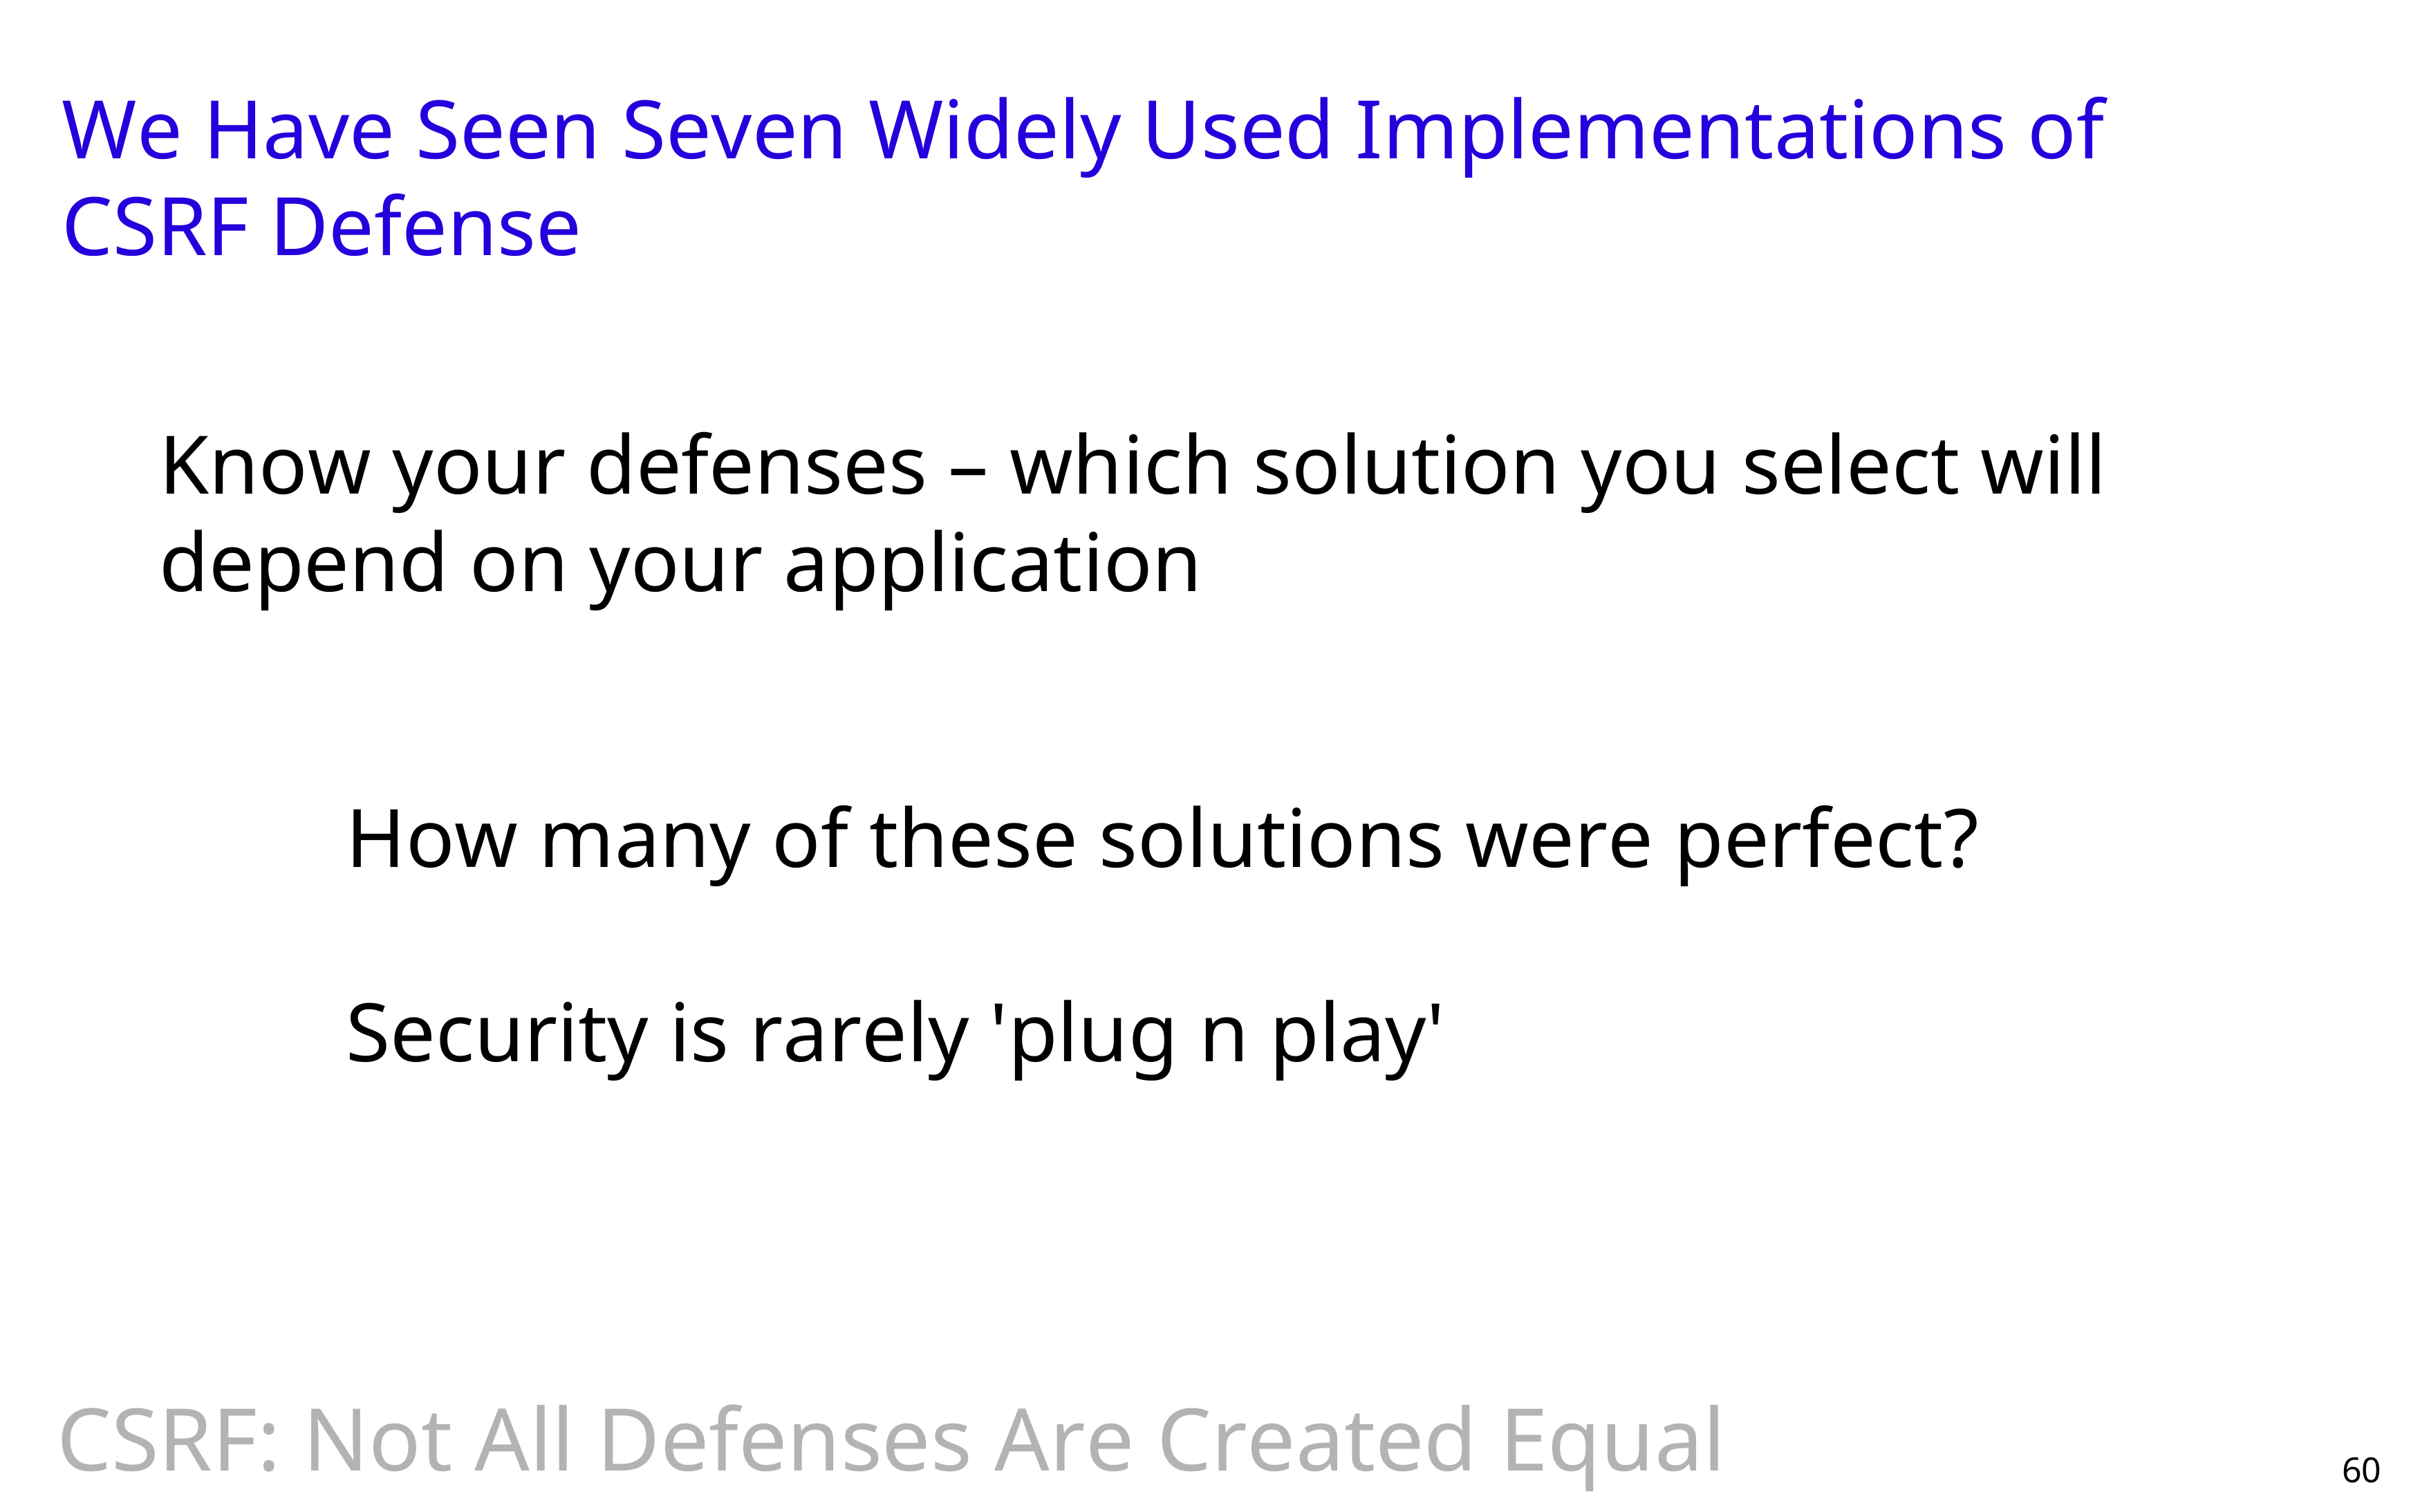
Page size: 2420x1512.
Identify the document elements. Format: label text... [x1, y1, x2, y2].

text_box Know your defenses – which solution you select will depend on your application [145, 404, 2231, 617]
text_box <number> [2334, 1443, 2390, 1497]
text_box We Have Seen Seven Widely Used Implementations of CSRF Defense [52, 73, 2293, 277]
text_box How many of these solutions were perfect? Security is rarely 'plug n play' [332, 778, 2127, 1087]
